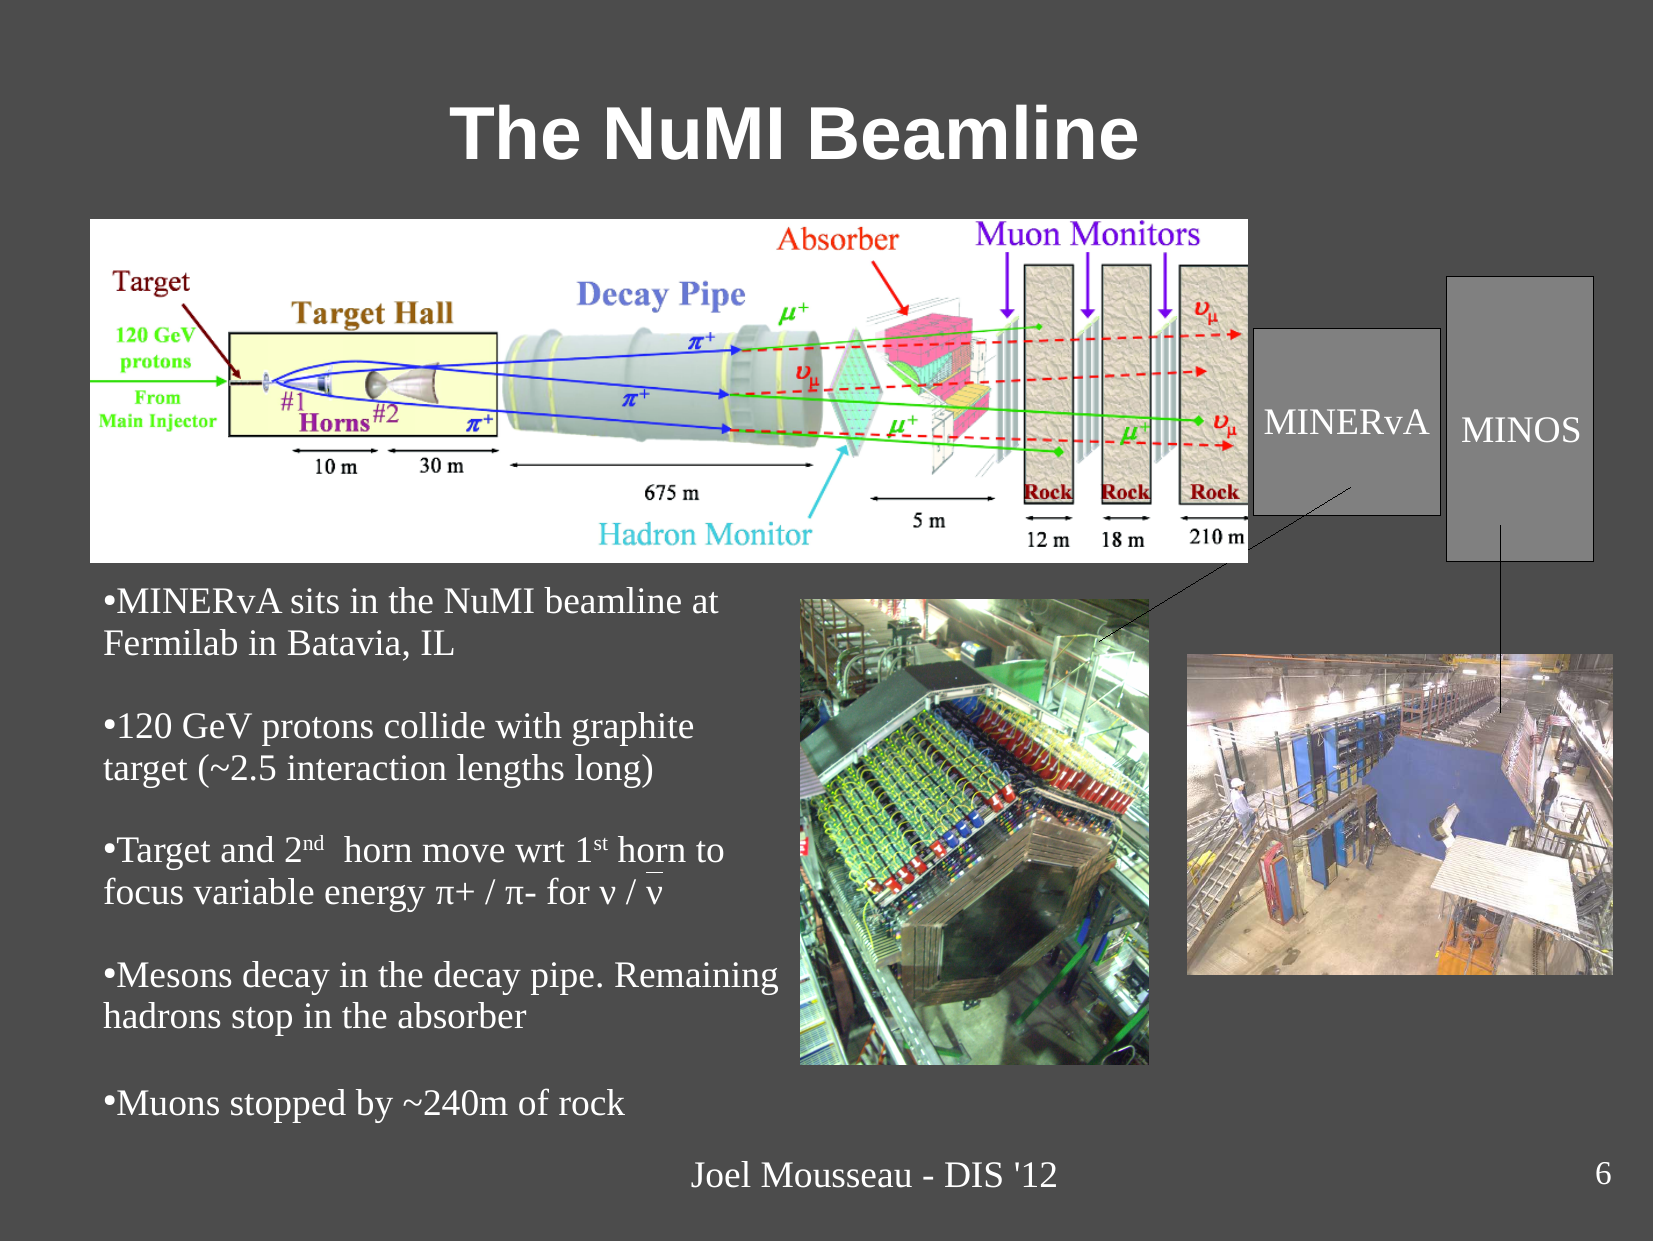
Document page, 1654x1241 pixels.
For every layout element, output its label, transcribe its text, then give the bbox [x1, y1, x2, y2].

picture [90, 219, 1248, 563]
text_box [1446, 458, 1594, 562]
text_box MINOS [1446, 401, 1624, 458]
picture [1187, 654, 1613, 976]
text_box [1446, 276, 1594, 401]
picture [800, 599, 1149, 1065]
text_box MINERvA sits in the NuMI beamline at Fermilab in Batavia, IL 120 GeV protons collide with graphite target (~2.5 interaction lengths long) Target and 2nd horn move wrt 1st horn to focus variable energy π+ / π- for ν / ν Mesons decay in the decay pipe. Remaining hadrons stop in the absorber Muons stopped by ~240m of rock [88, 573, 797, 1176]
text_box MINERvA [1253, 328, 1441, 516]
title The NuMI Beamline [148, 37, 1442, 230]
